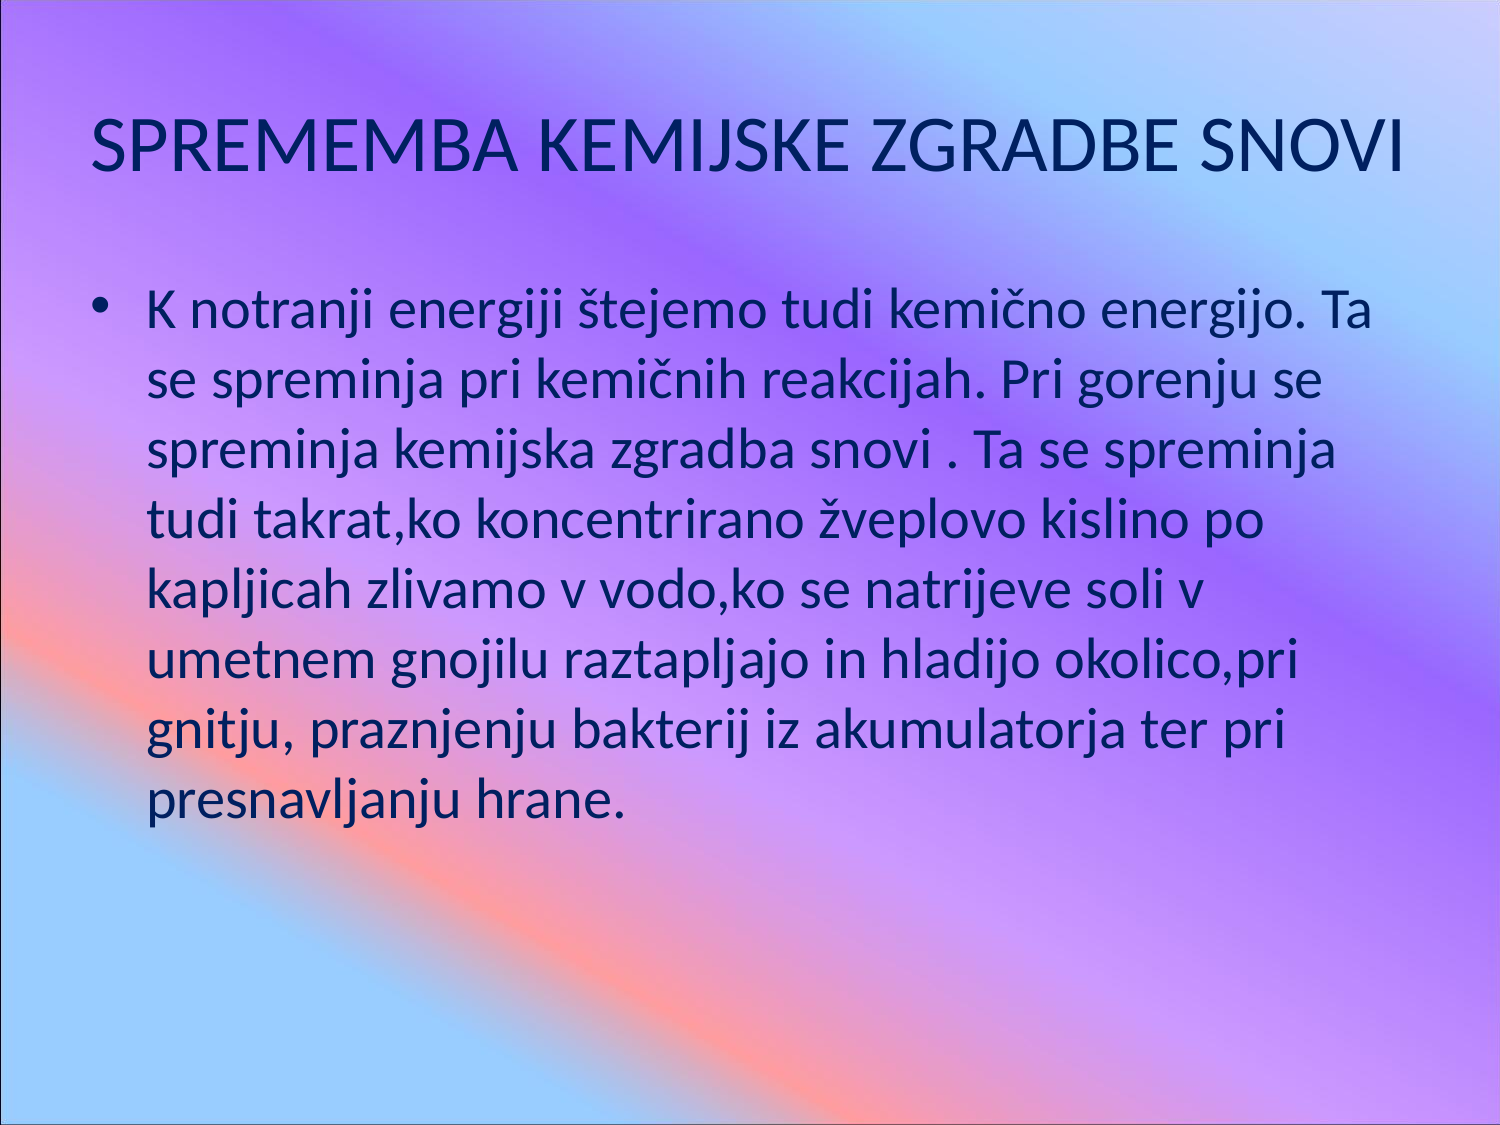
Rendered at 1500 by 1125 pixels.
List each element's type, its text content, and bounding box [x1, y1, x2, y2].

title SPREMEMBA KEMIJSKE ZGRADBE SNOVI [75, 45, 1425, 233]
list K notranji energiji štejemo tudi kemično energijo. Ta se spreminja pri kemičnih reakcijah. Pri gorenju se spreminja kemijska zgradba snovi . Ta se spreminja tudi takrat,ko koncentrirano žveplovo kislino po kapljicah zlivamo v vodo,ko se natrijeve soli v umetnem gnojilu raztapljajo in hladijo okolico,pri gnitju, praznjenju bakterij iz akumulatorja ter pri presnavljanju hrane. [75, 262, 1425, 1005]
picture [0, 0, 1500, 1125]
